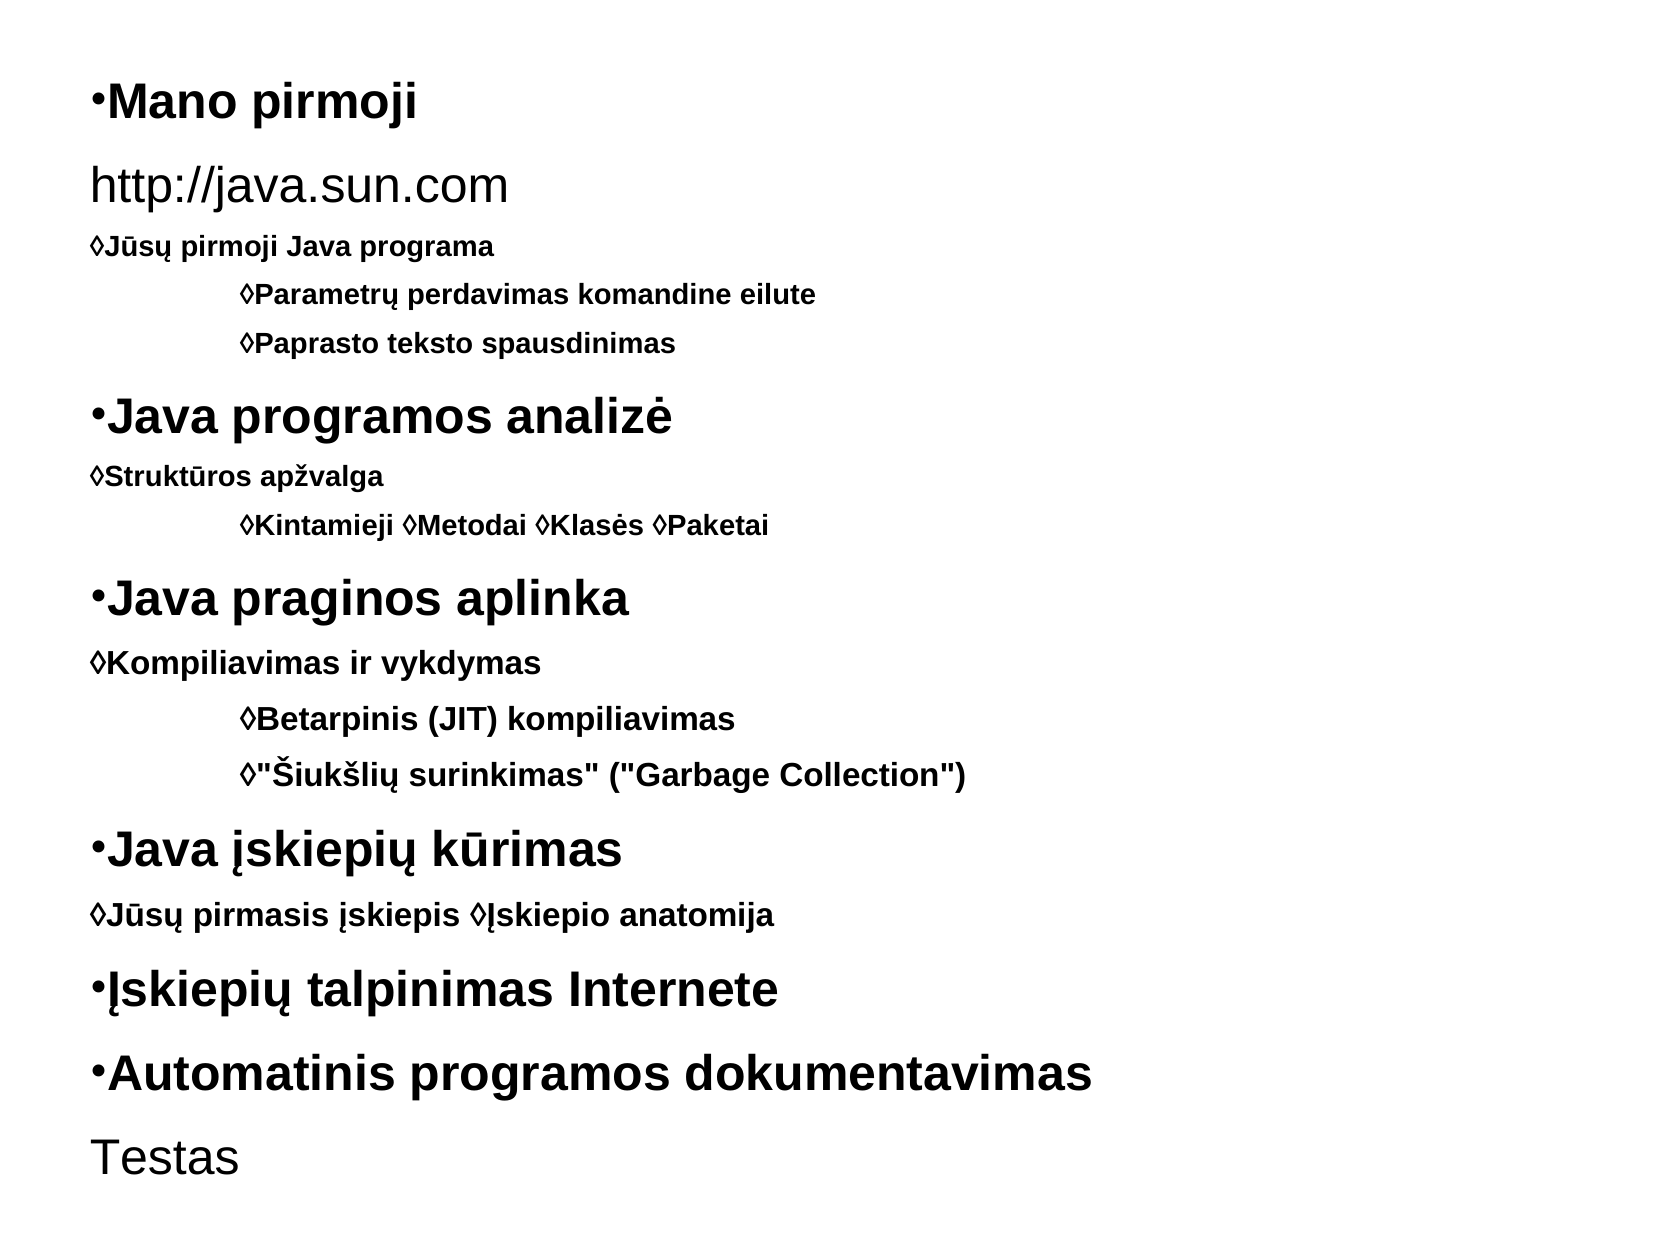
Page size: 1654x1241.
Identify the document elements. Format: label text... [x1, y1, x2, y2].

text_box Mano pirmoji http://java.sun.com ◊Jūsų pirmoji Java programa ◊Parametrų perdavimas komandine eilute ◊Paprasto teksto spausdinimas Java programos analizė ◊Struktūros apžvalga ◊Kintamieji ◊Metodai ◊Klasės ◊Paketai Java praginos aplinka ◊Kompiliavimas ir vykdymas ◊Betarpinis (JIT) kompiliavimas ◊"Šiukšlių surinkimas" ("Garbage Collection") Java įskiepių kūrimas ◊Jūsų pirmasis įskiepis ◊Įskiepio anatomija Įskiepių talpinimas Internete Automatinis programos dokumentavimas Testas [75, 37, 1576, 1193]
